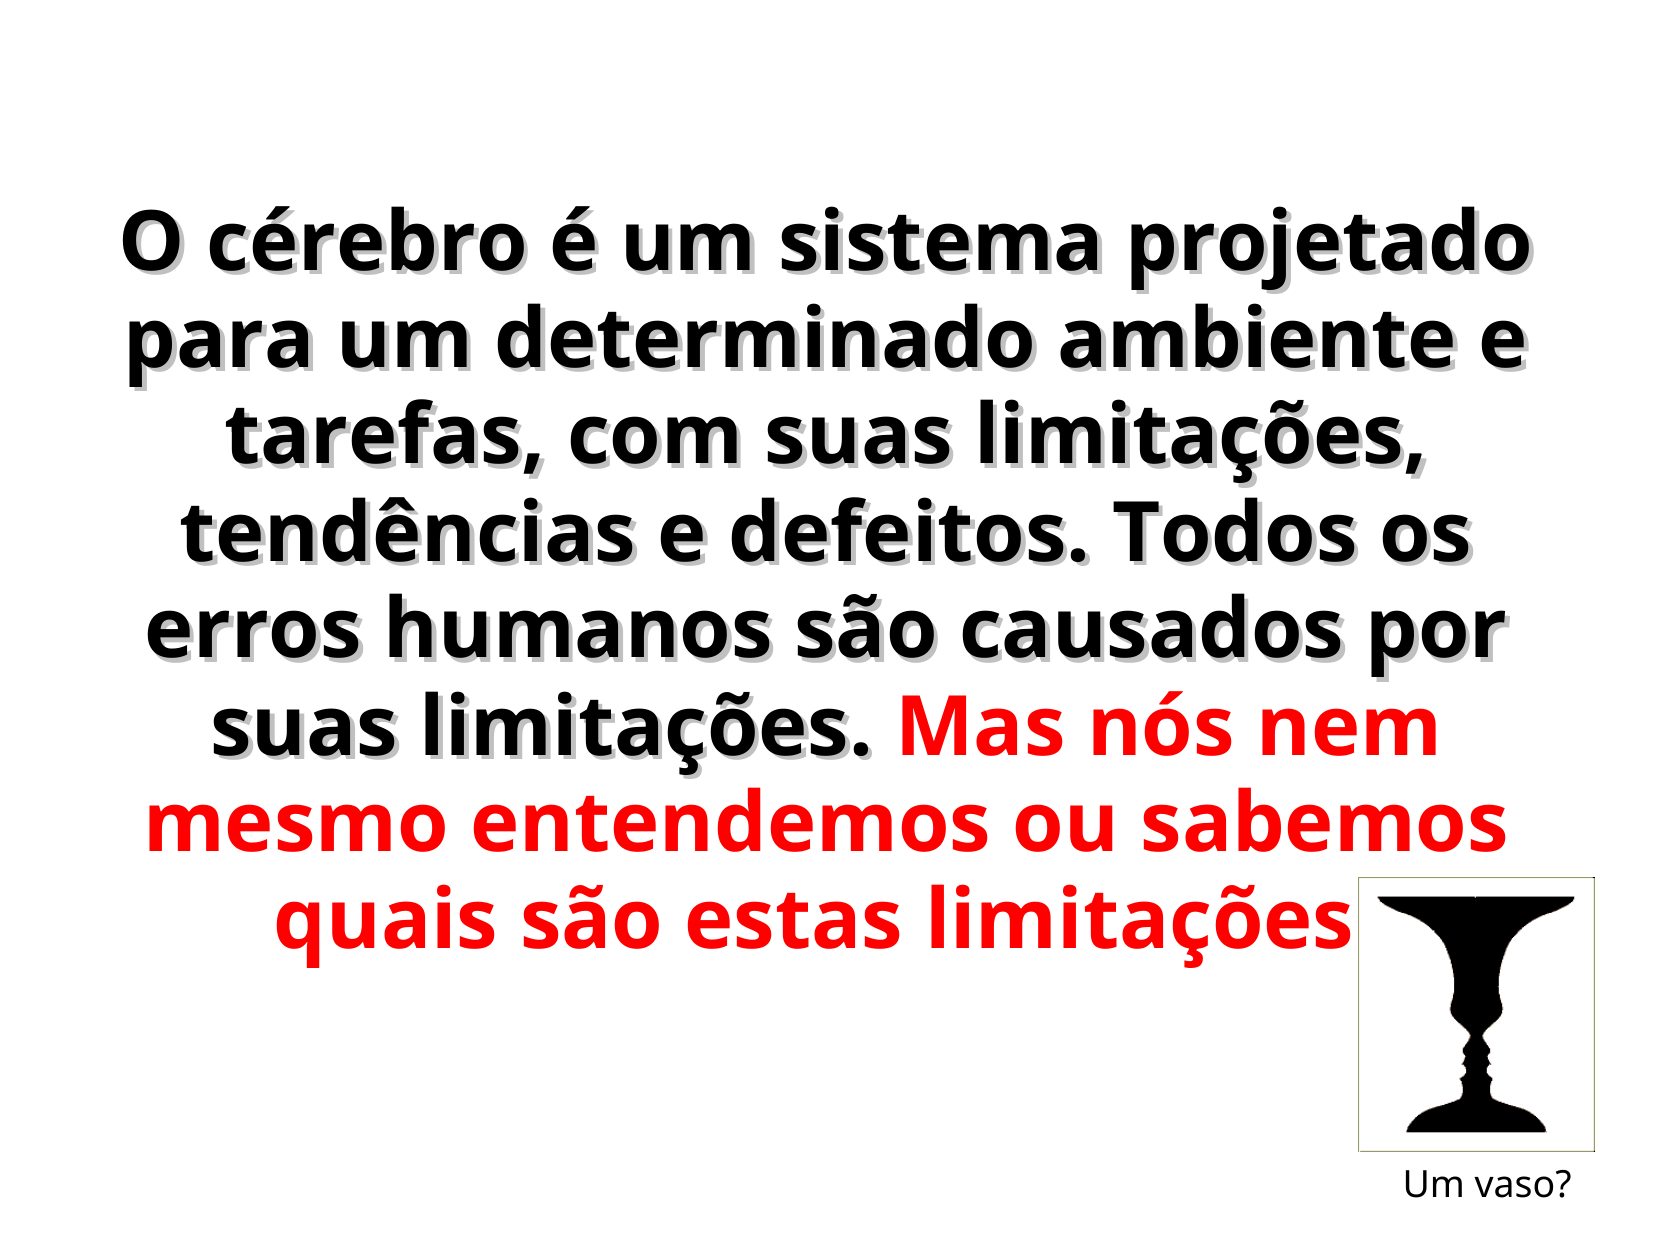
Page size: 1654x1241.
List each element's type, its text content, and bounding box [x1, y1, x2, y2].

text_box O cérebro é um sistema projetado para um determinado ambiente e tarefas, com suas limitações, tendências e defeitos. Todos os erros humanos são causados por suas limitações. Mas nós nem mesmo entendemos ou sabemos quais são estas limitações. [82, 49, 1571, 1109]
text_box Um vaso? [1387, 1153, 1572, 1213]
picture [1358, 877, 1595, 1152]
